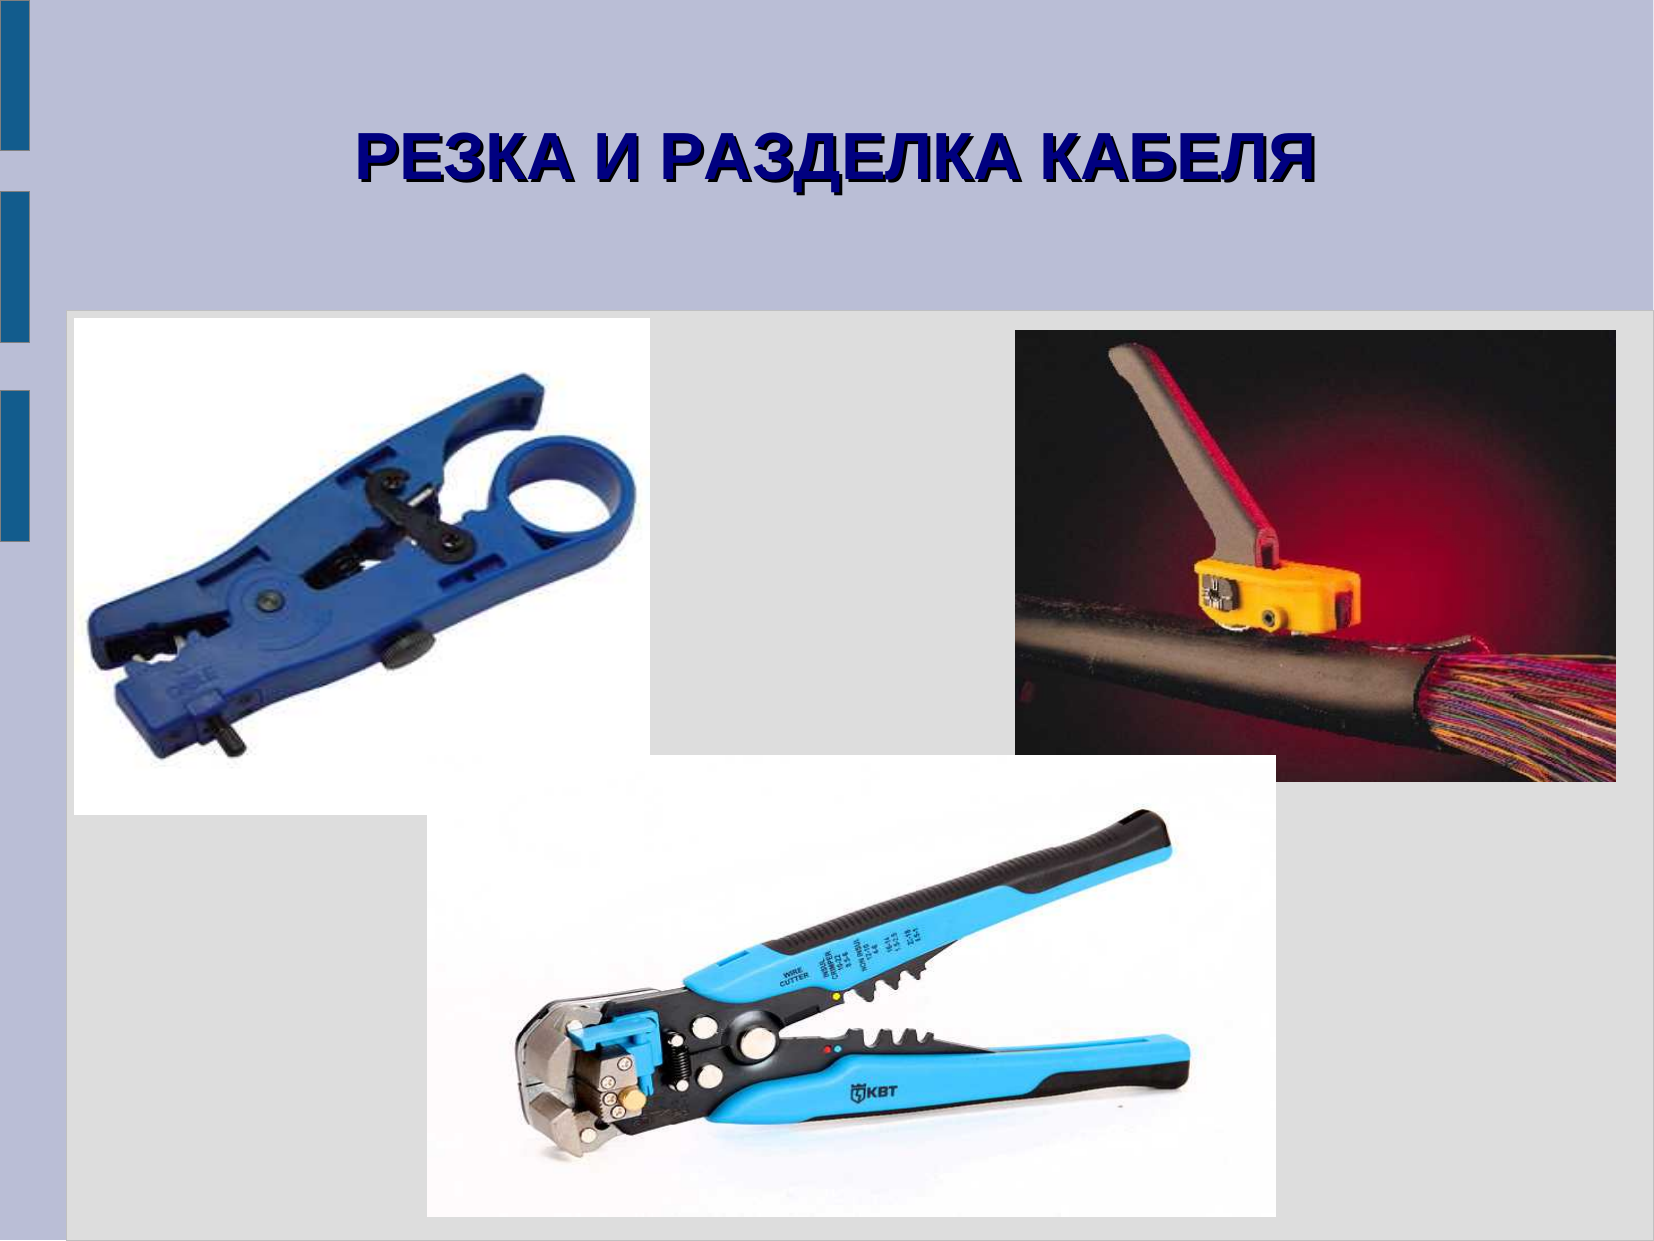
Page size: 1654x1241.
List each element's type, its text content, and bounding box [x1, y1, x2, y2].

title РЕЗКА И РАЗДЕЛКА КАБЕЛЯ [129, 52, 1543, 260]
picture [74, 318, 1616, 1217]
